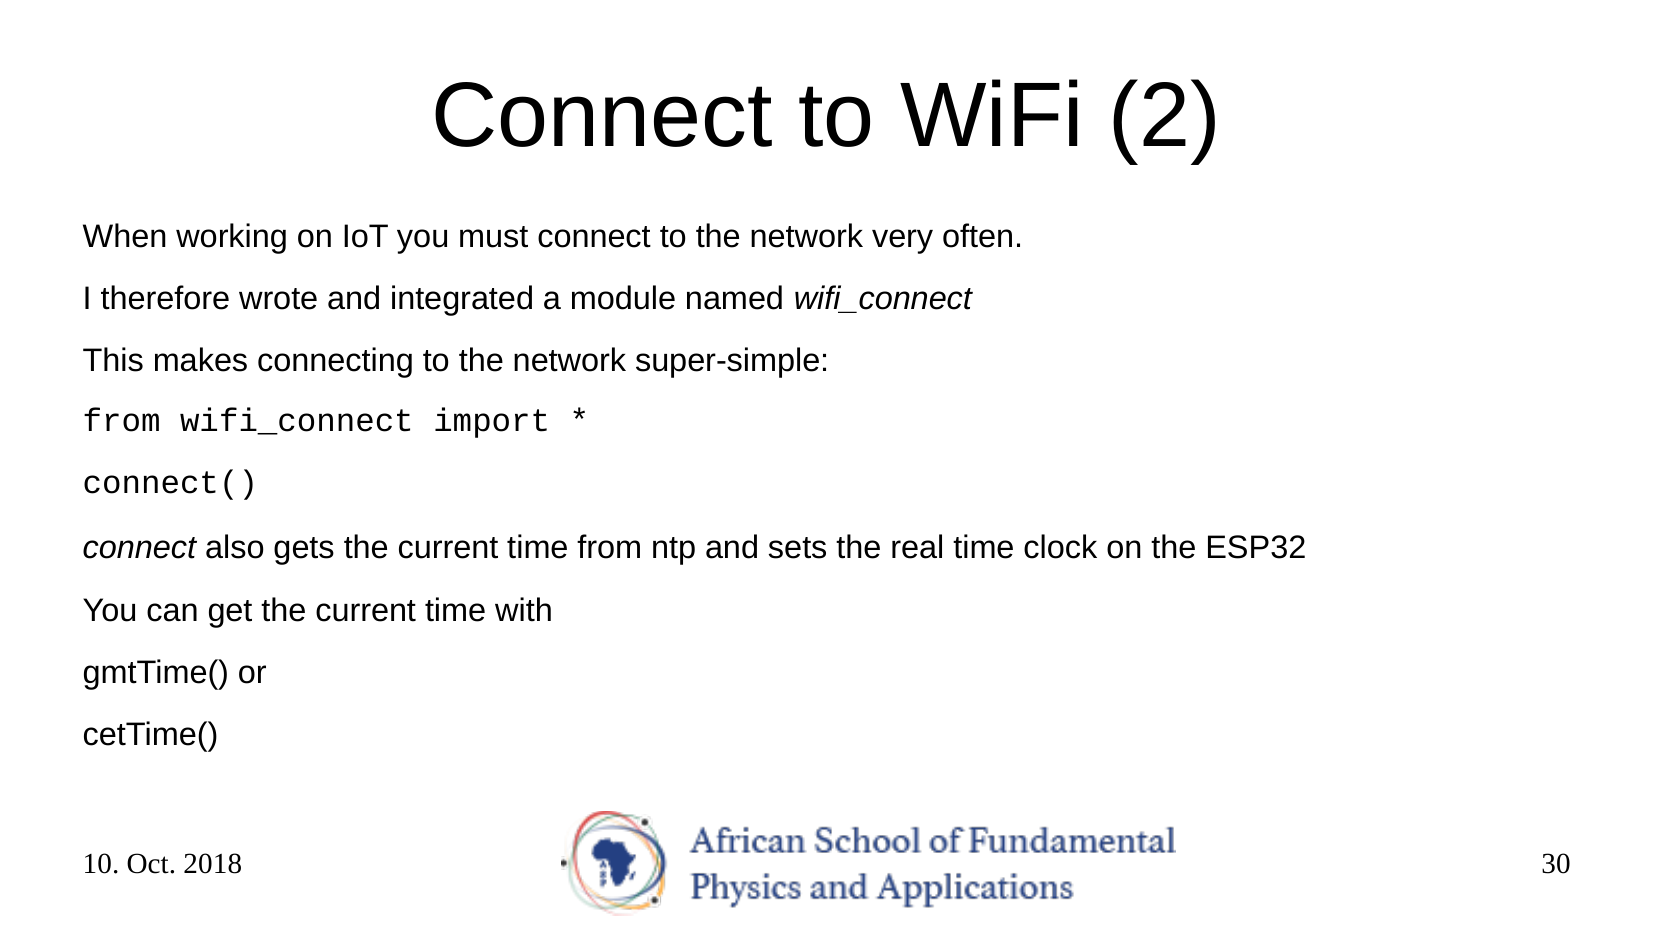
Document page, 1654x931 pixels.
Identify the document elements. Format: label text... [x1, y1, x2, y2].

title Connect to WiFi (2) [82, 37, 1571, 193]
picture [561, 811, 1176, 916]
list When working on IoT you must connect to the network very often. I therefore wrote and integrated a module named wifi_connect This makes connecting to the network super-simple: from wifi_connect import * connect() connect also gets the current time from ntp and sets the real time clock on the ESP32 You can get the current time with gmtTime() or cetTime() [82, 217, 1571, 758]
